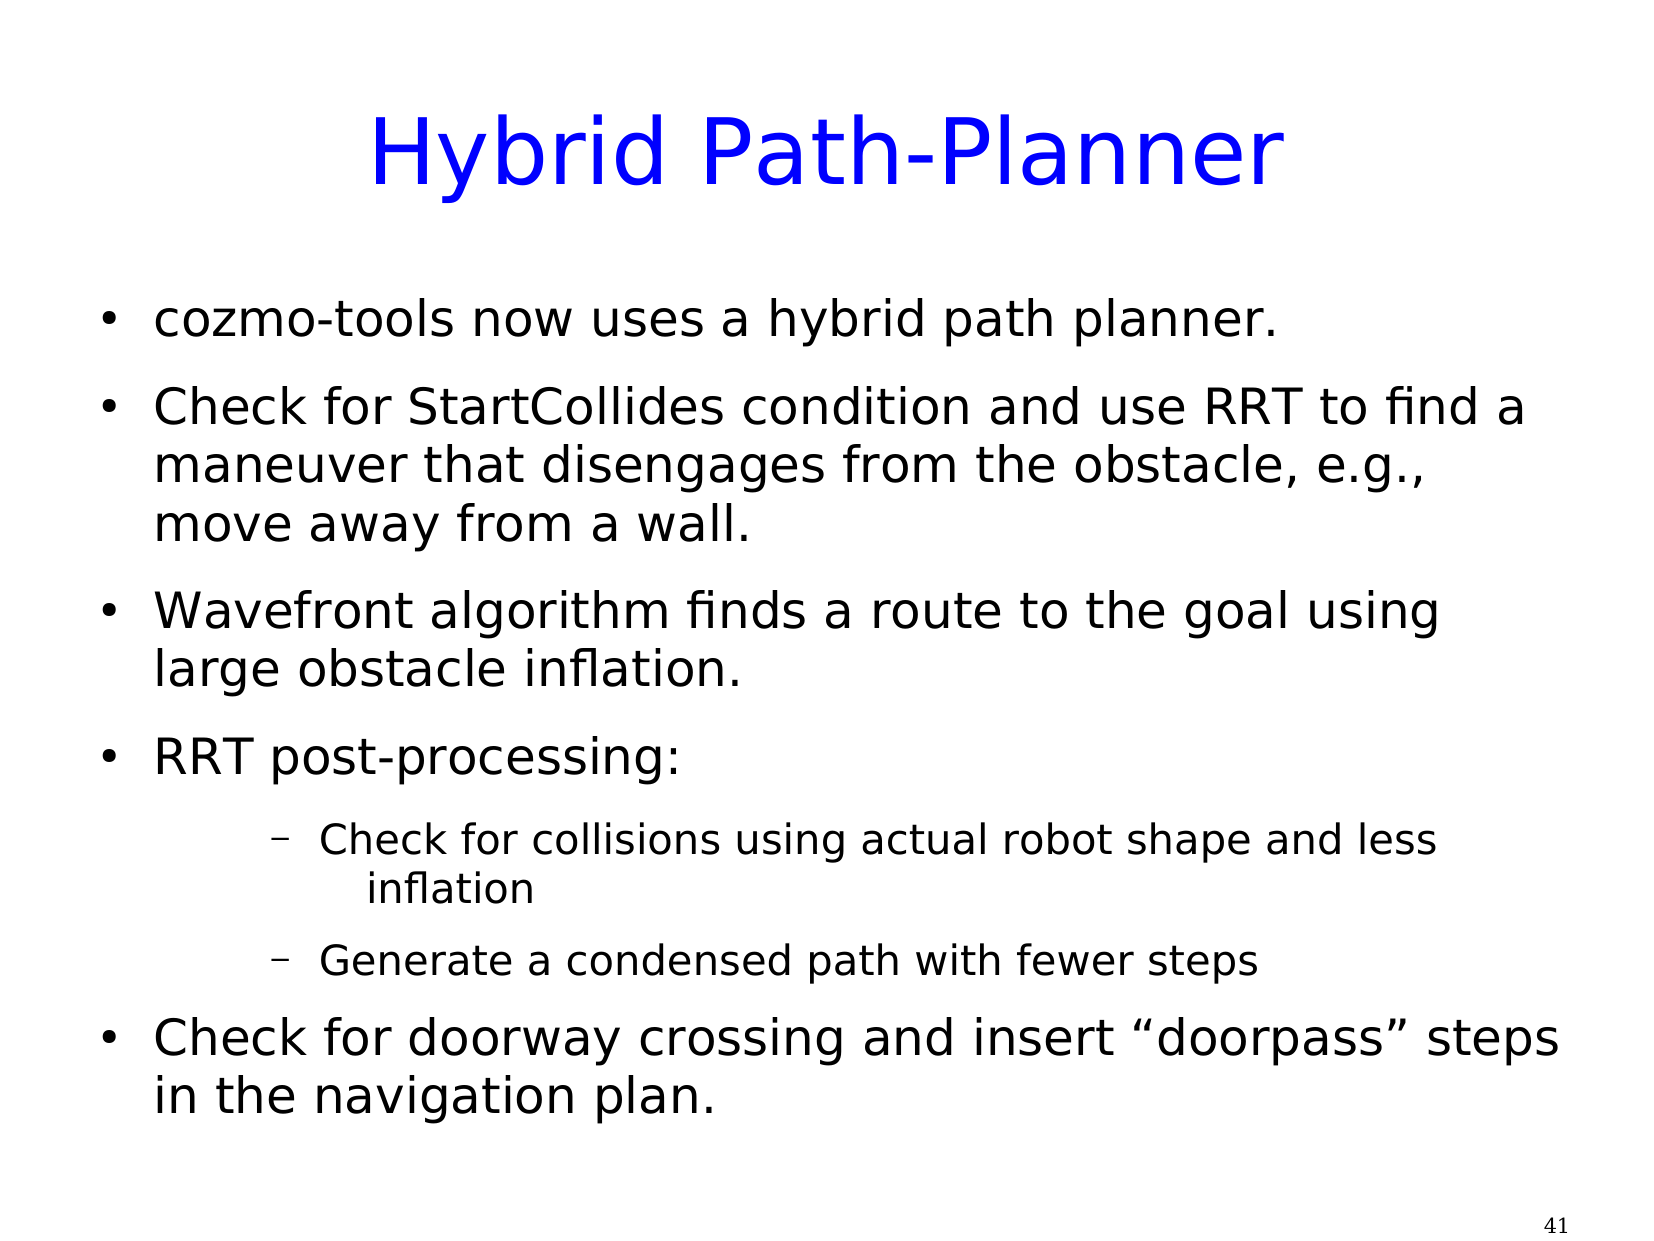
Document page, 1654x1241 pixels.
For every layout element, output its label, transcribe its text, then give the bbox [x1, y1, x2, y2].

title Hybrid Path-Planner [82, 49, 1571, 257]
list cozmo-tools now uses a hybrid path planner. Check for StartCollides condition and use RRT to find a maneuver that disengages from the obstacle, e.g., move away from a wall. Wavefront algorithm finds a route to the goal using large obstacle inflation. RRT post-processing: Check for collisions using actual robot shape and less inflation Generate a condensed path with fewer steps Check for doorway crossing and insert “doorpass” steps in the navigation plan. [82, 290, 1571, 1126]
